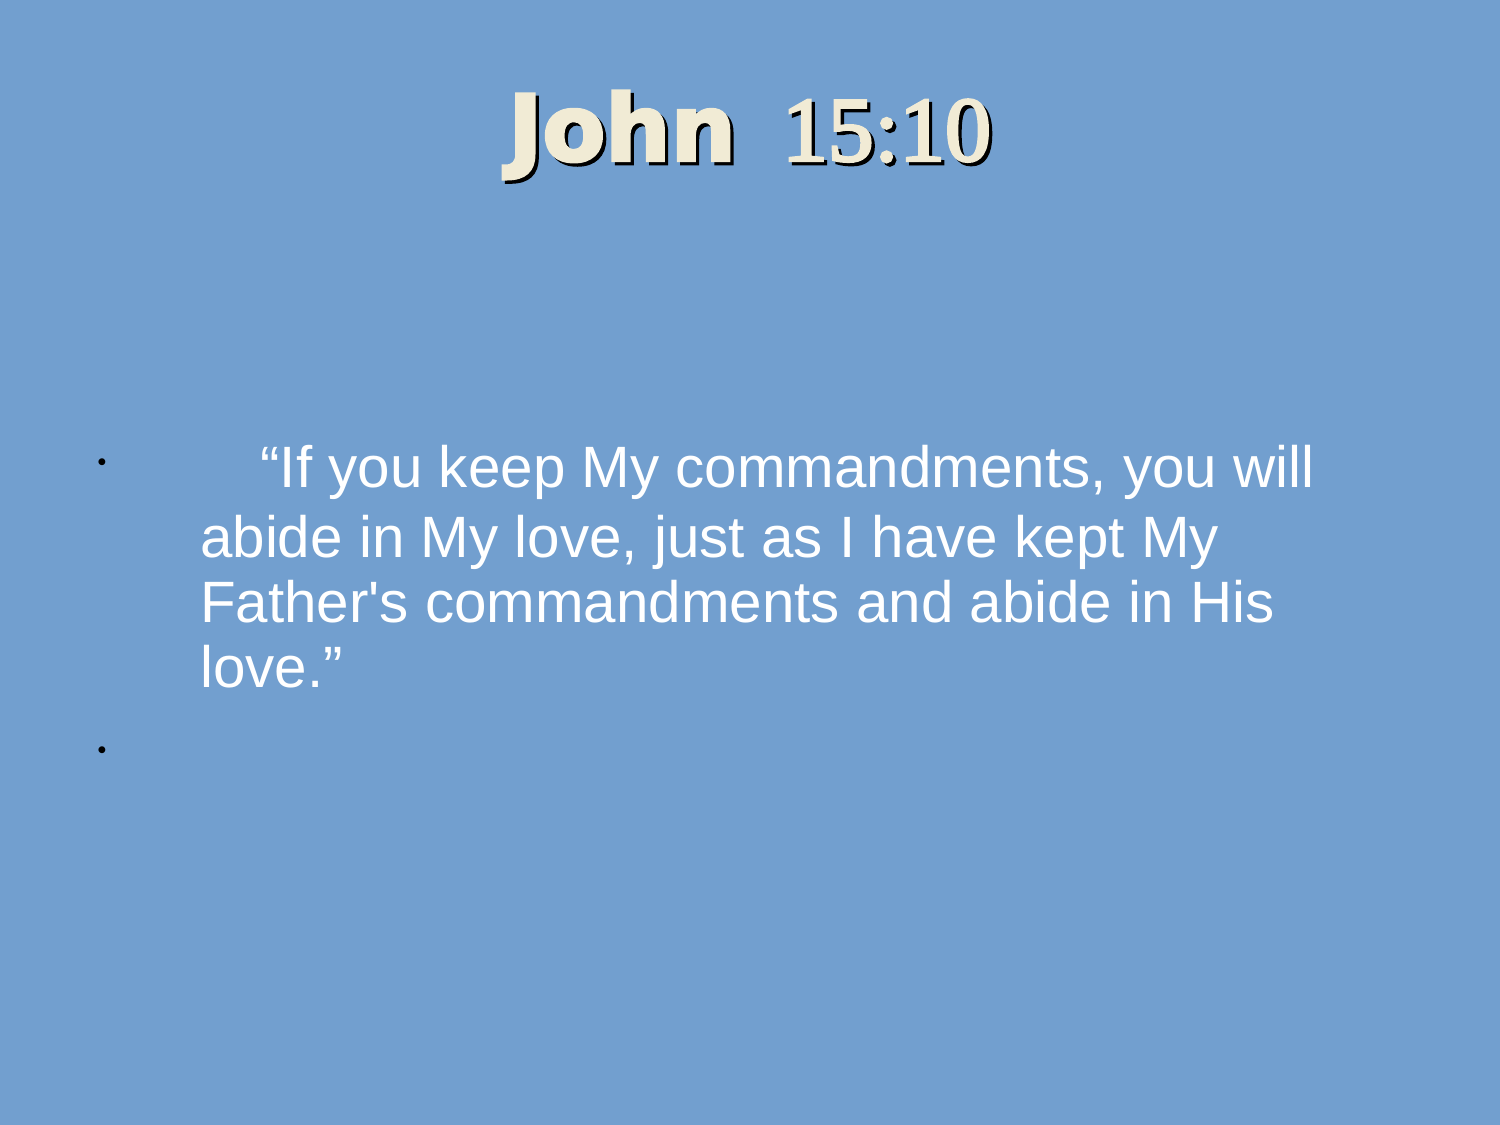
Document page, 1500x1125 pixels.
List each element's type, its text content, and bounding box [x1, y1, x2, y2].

title John 15:10 [75, 44, 1426, 233]
list “If you keep My commandments, you will abide in My love, just as I have kept My Father's commandments and abide in His love.” [75, 425, 1426, 1125]
